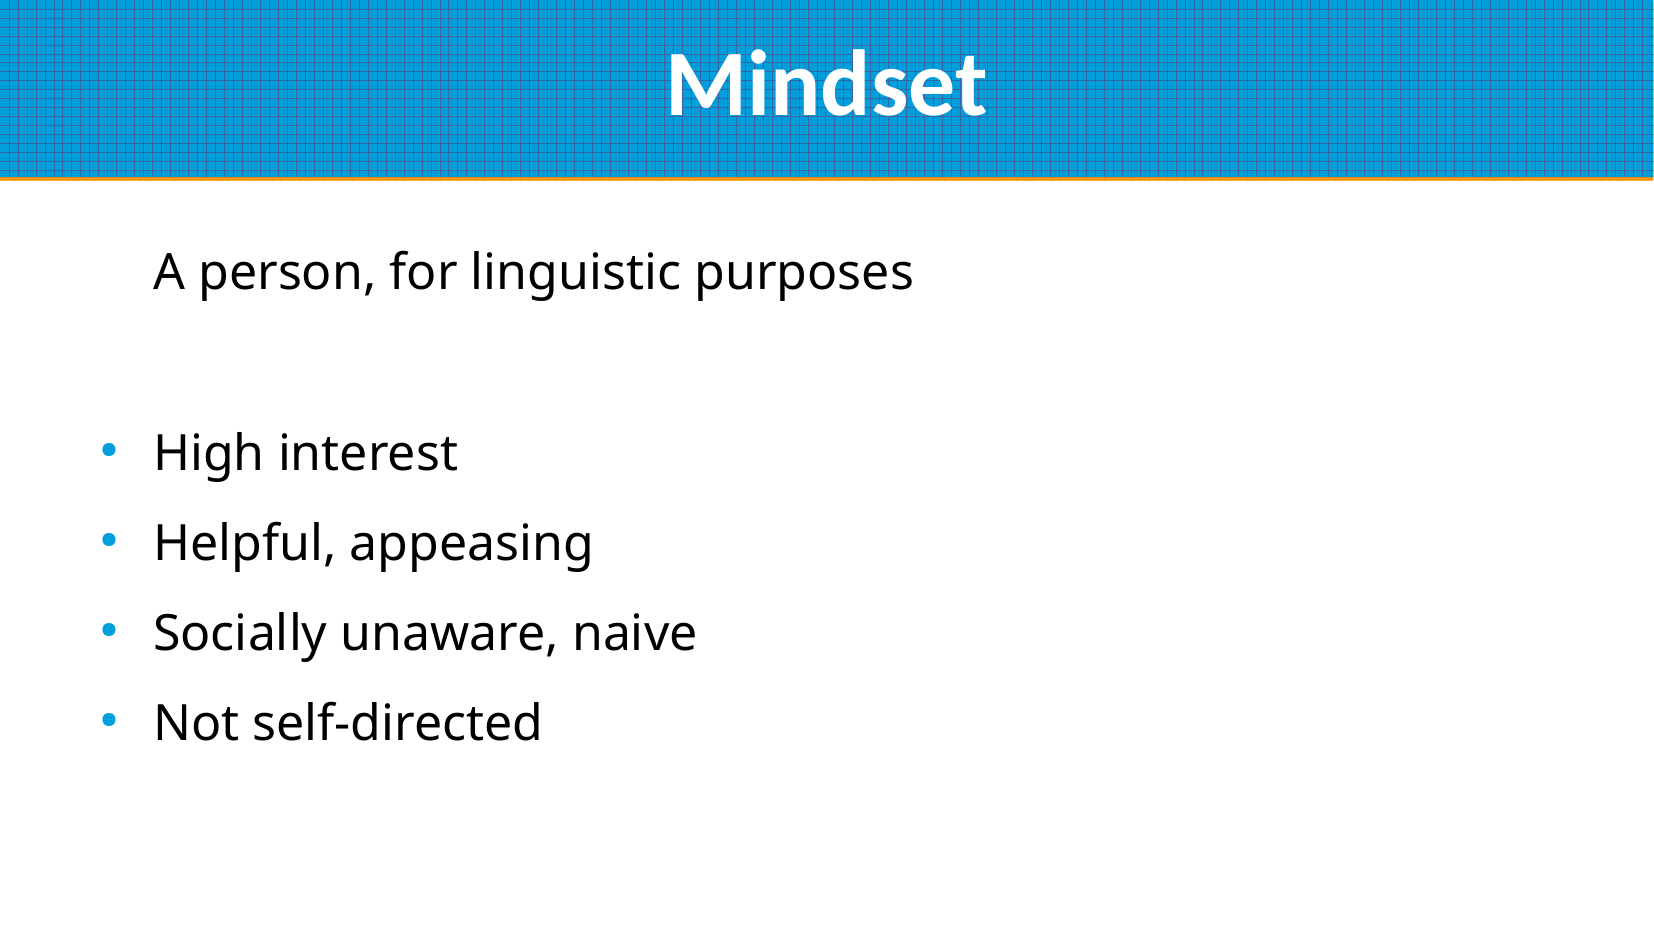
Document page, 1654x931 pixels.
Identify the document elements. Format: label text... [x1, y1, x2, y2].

title Mindset [82, 14, 1571, 171]
list A person, for linguistic purposes High interest Helpful, appeasing Socially unaware, naive Not self-directed [82, 236, 1563, 811]
